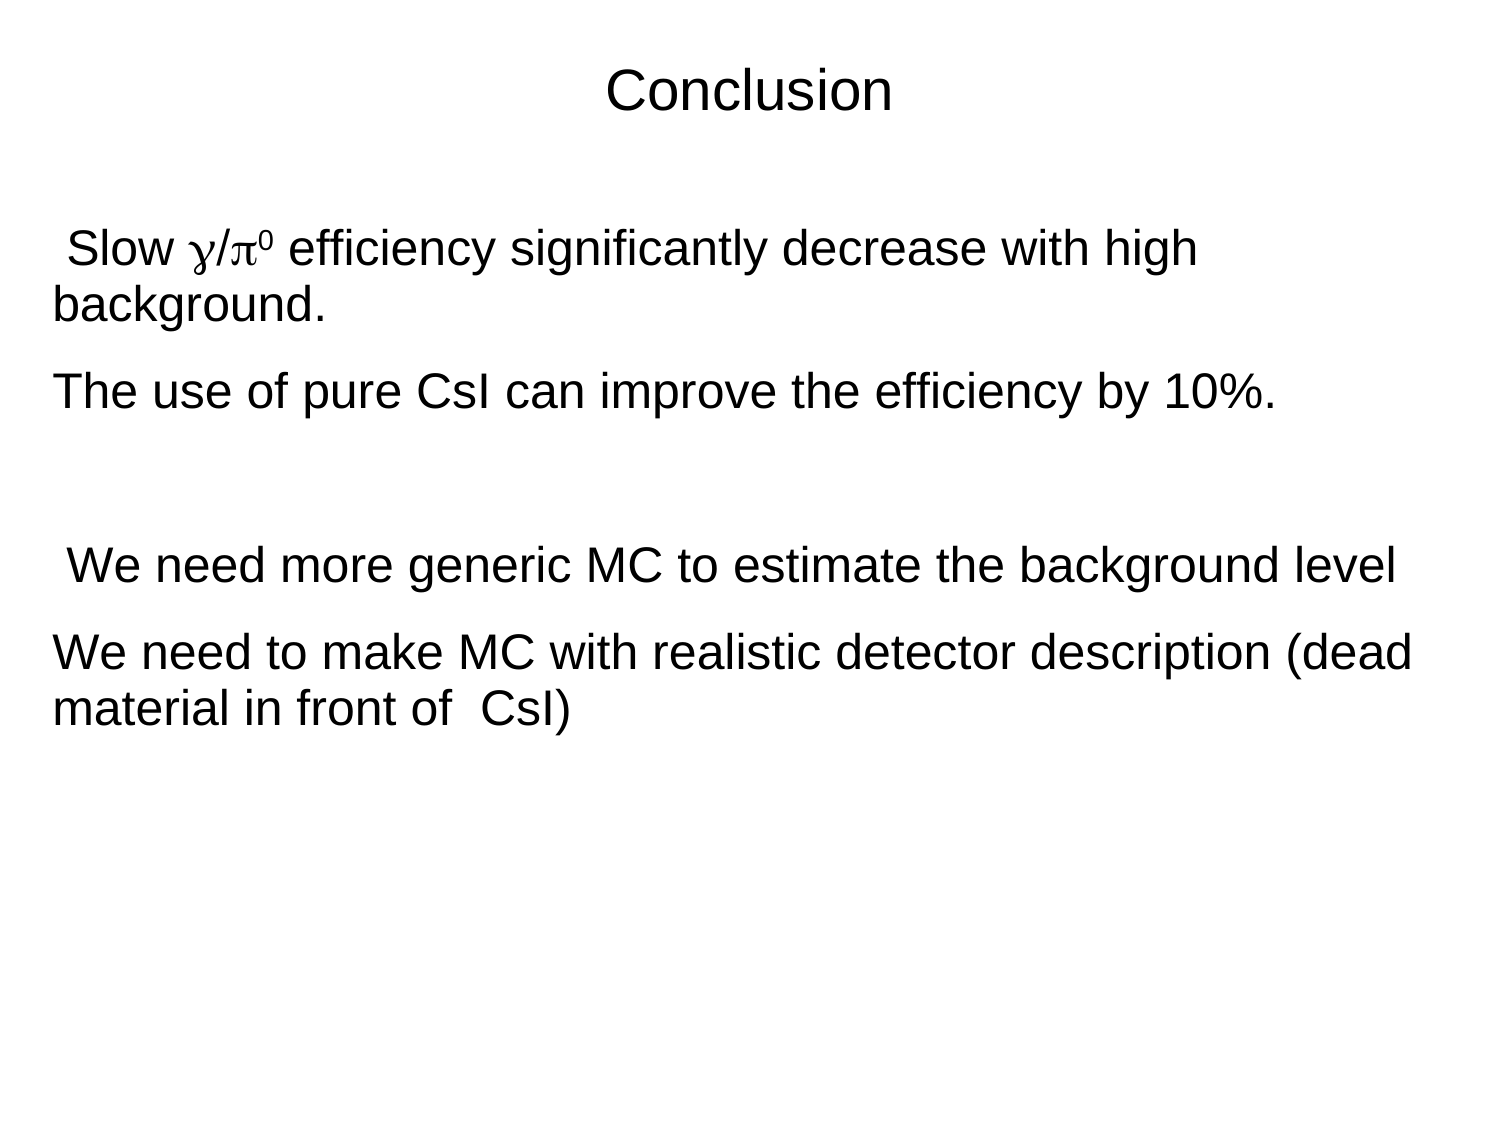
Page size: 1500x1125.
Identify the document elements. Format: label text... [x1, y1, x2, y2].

text_box Slow 0 efficiency significantly decrease with high background. The use of pure CsI can improve the efficiency by 10%. We need more generic MC to estimate the background level We need to make MC with realistic detector description (dead material in front of CsI) [37, 212, 1450, 744]
text_box Conclusion [0, 50, 1500, 131]
